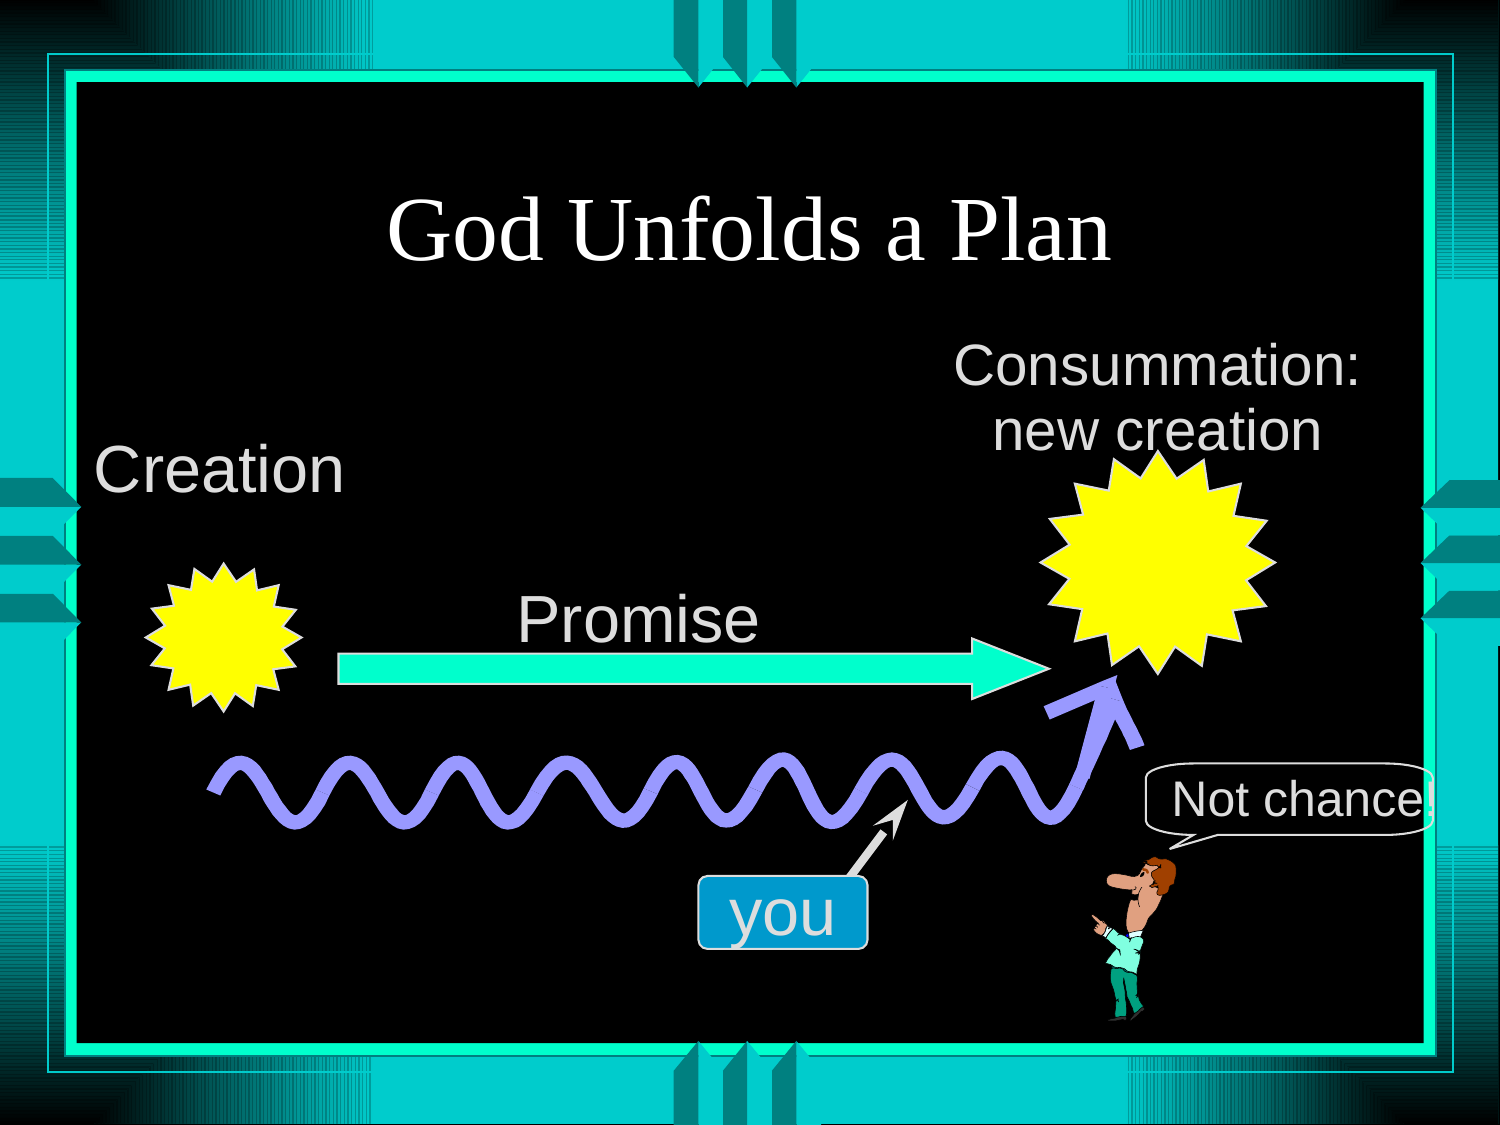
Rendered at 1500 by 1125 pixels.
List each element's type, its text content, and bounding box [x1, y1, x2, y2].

text_box Creation [78, 424, 422, 515]
text_box Consummation: new creation [921, 324, 1395, 471]
text_box [145, 563, 302, 712]
text_box you [698, 875, 868, 949]
text_box Not chance! [1145, 763, 1433, 849]
text_box [1040, 451, 1276, 674]
text_box [996, 685, 1008, 690]
text_box Promise [501, 574, 1002, 653]
text_box [1010, 653, 1022, 658]
text_box [977, 640, 989, 645]
text_box [206, 675, 1145, 830]
text_box [1042, 666, 1049, 672]
text_box [1029, 672, 1041, 677]
text_box [338, 638, 980, 699]
title God Unfolds a Plan [112, 99, 1388, 288]
chart [1090, 856, 1178, 1022]
